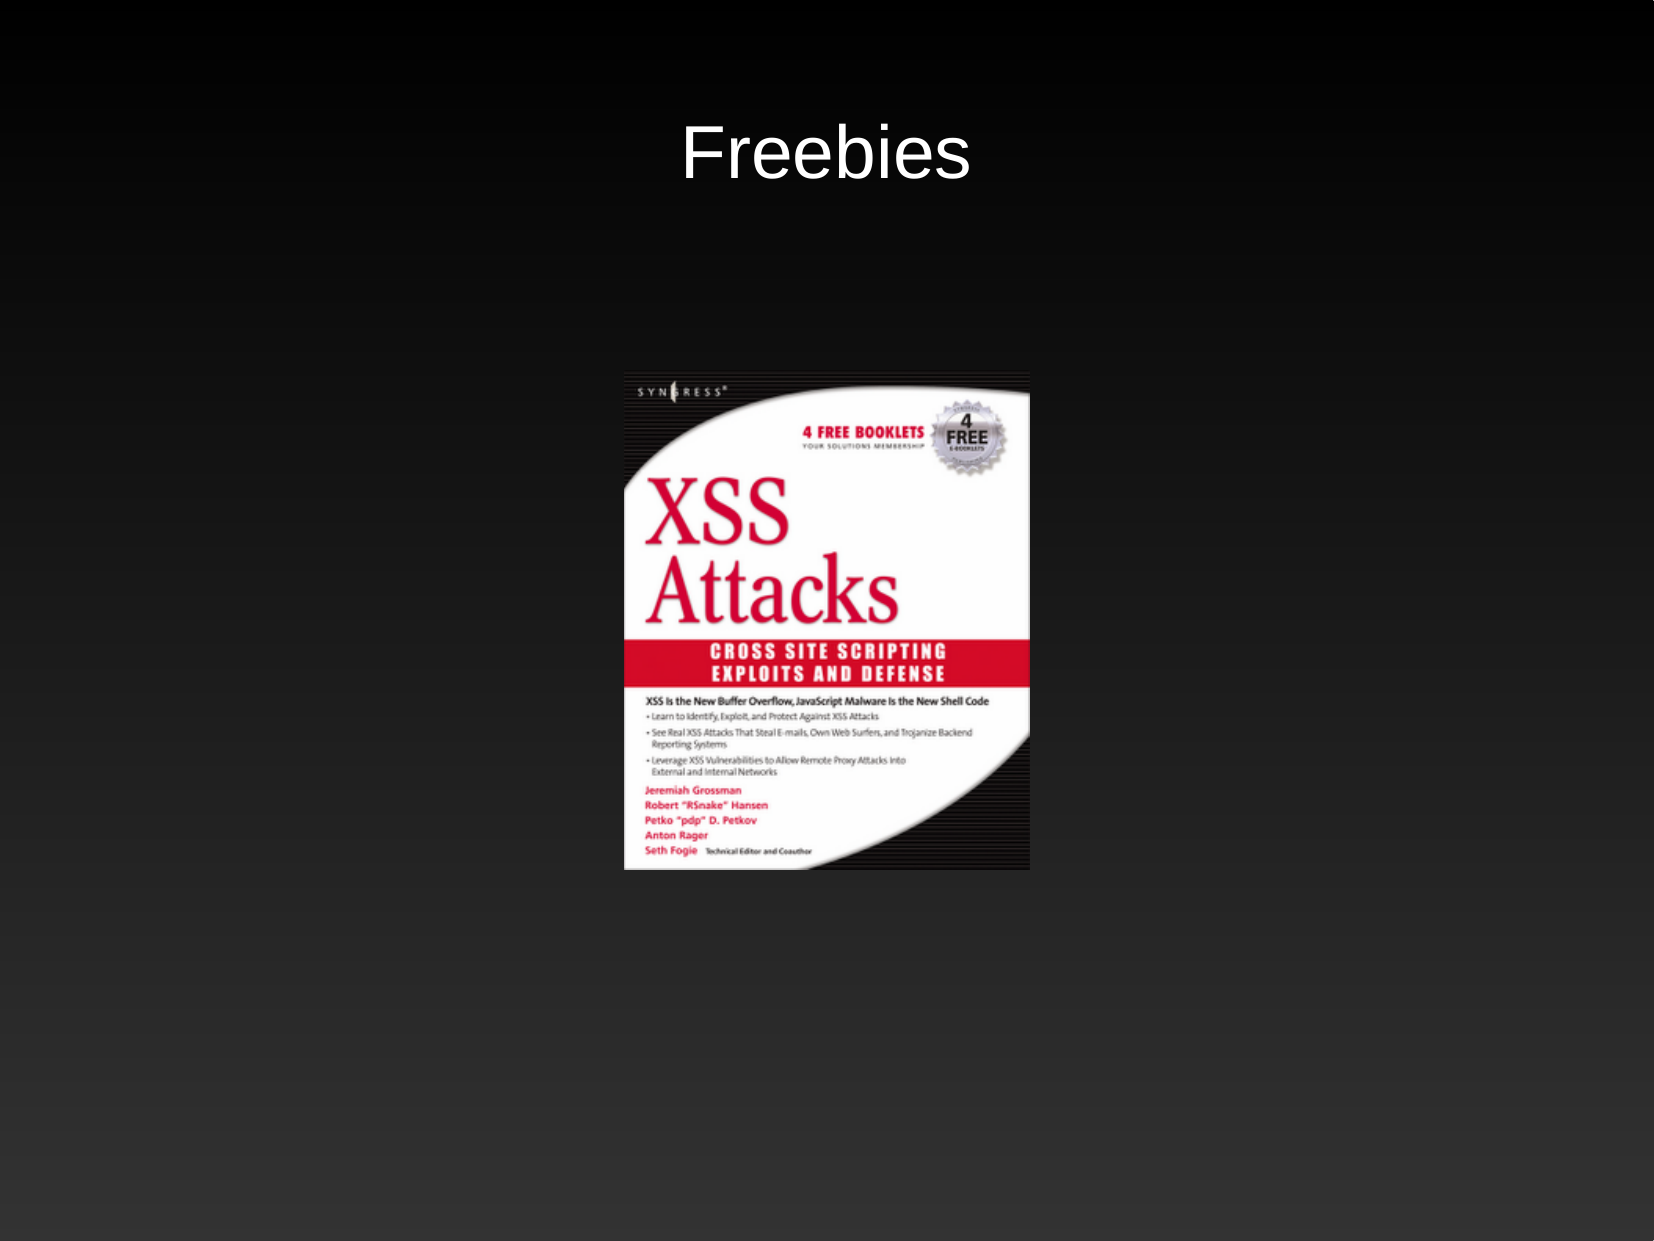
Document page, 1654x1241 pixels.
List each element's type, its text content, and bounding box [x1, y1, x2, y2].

title Freebies [82, 49, 1571, 257]
picture [624, 370, 1030, 870]
